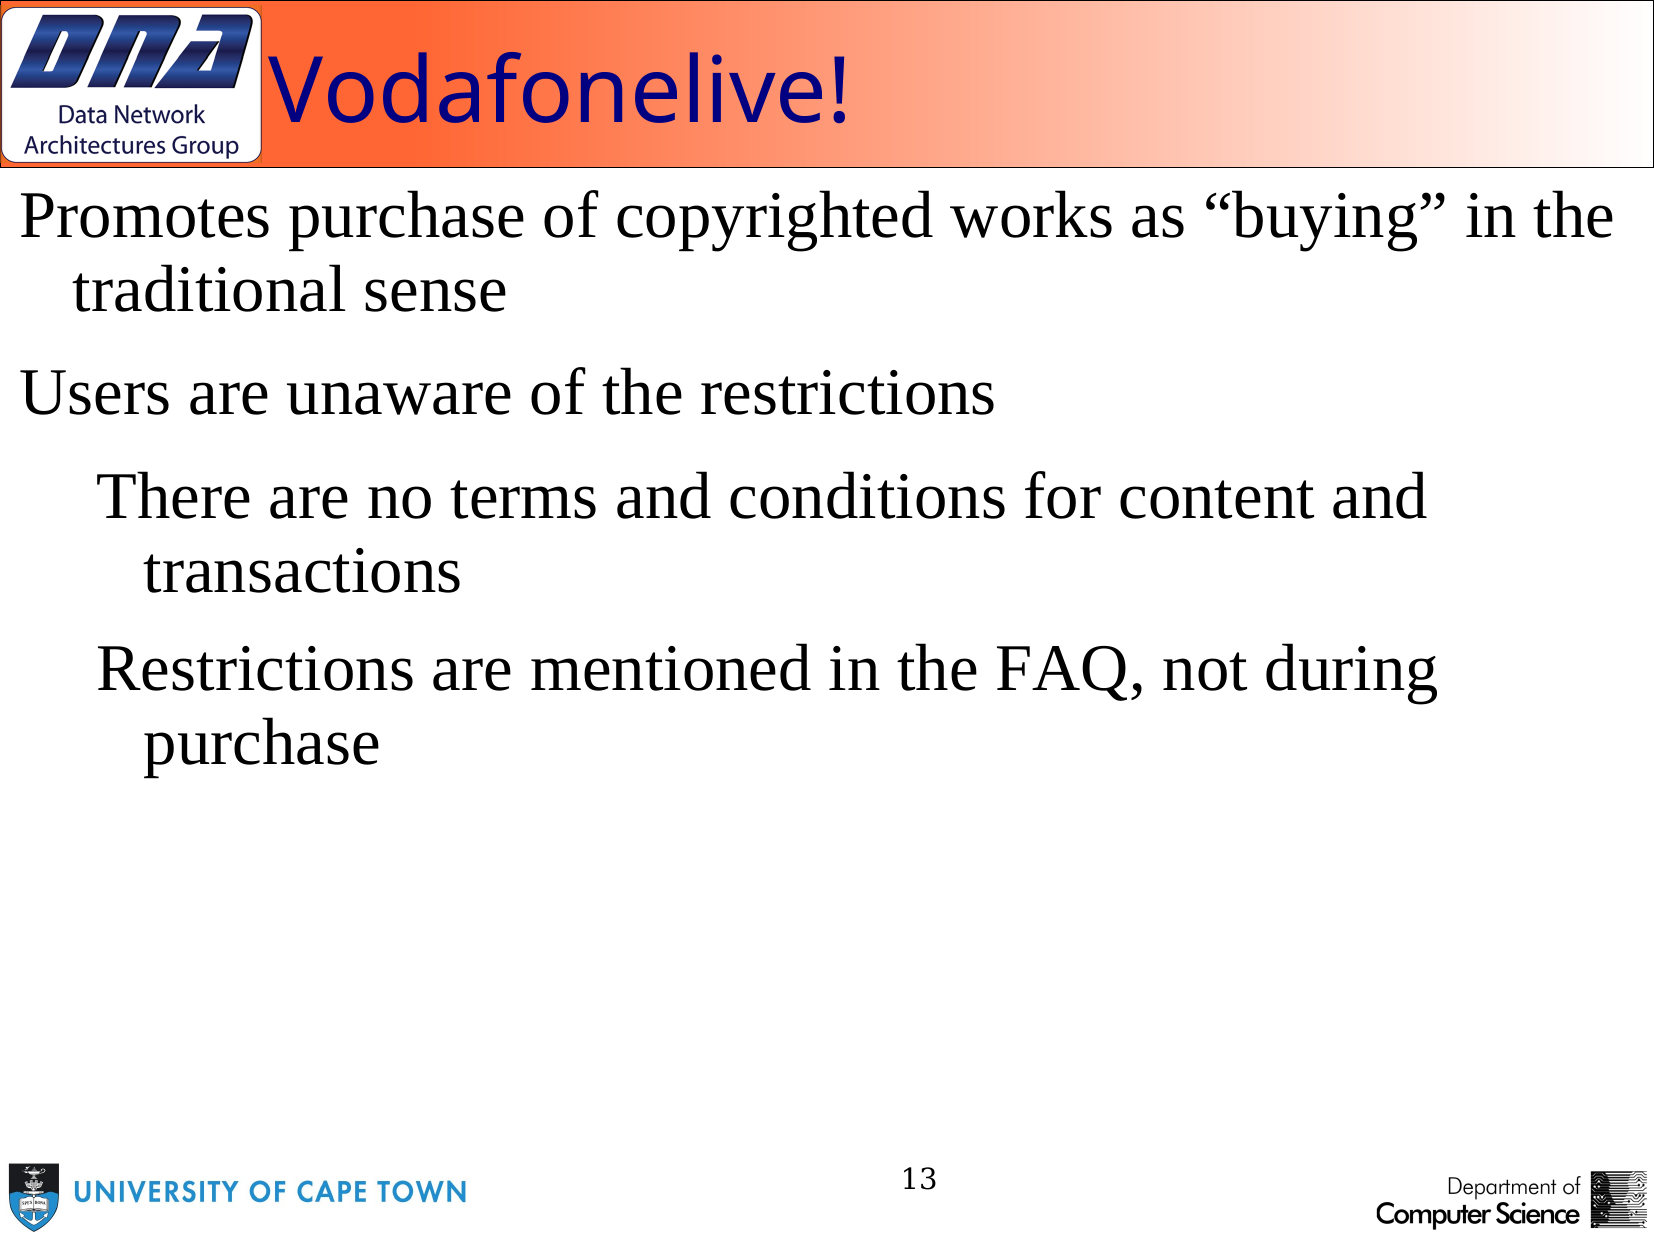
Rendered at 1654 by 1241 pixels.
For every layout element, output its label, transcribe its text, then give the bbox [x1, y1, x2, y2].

picture [1368, 1159, 1654, 1235]
list Promotes purchase of copyrighted works as “buying” in the traditional sense Users are unaware of the restrictions There are no terms and conditions for content and transactions Restrictions are mentioned in the FAQ, not during purchase [2, 177, 1654, 1138]
title Vodafonelive! [268, 19, 1654, 155]
picture [0, 5, 262, 163]
picture [5, 1159, 479, 1235]
